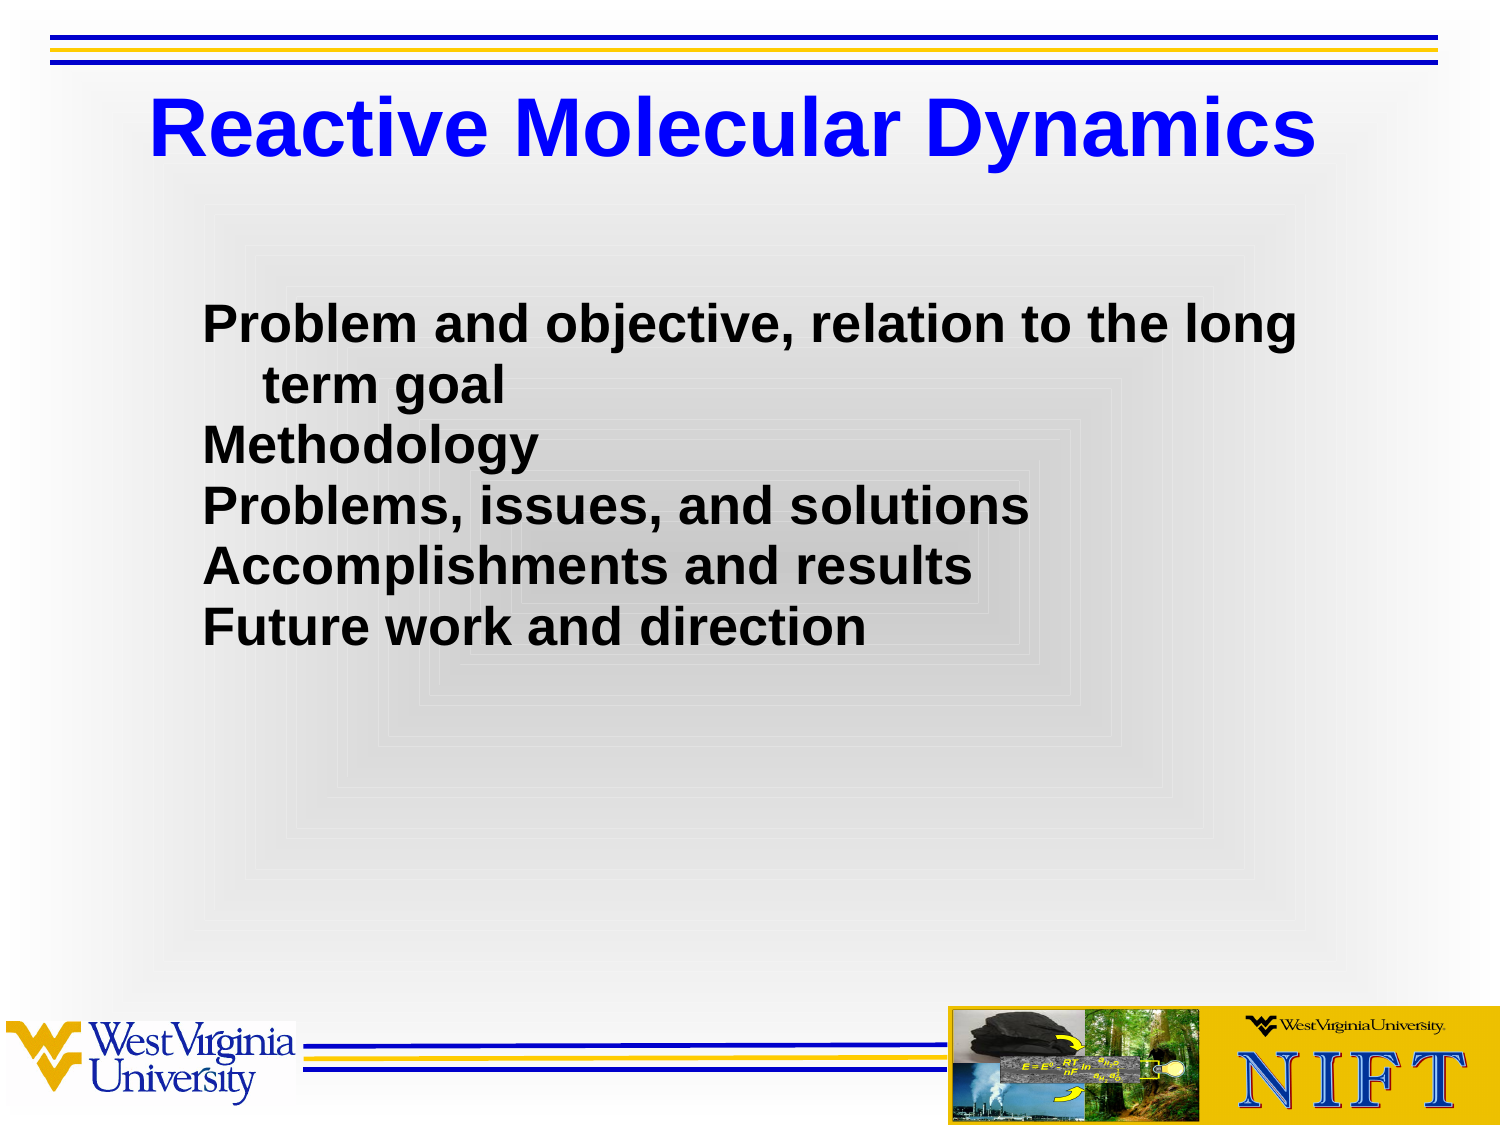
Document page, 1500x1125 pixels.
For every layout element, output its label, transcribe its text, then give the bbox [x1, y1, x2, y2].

picture [948, 1006, 1500, 1125]
text_box Reactive Molecular Dynamics [133, 74, 1335, 187]
text_box Problem and objective, relation to the long term goal Methodology Problems, issues, and solutions Accomplishments and results Future work and direction [187, 286, 1388, 665]
